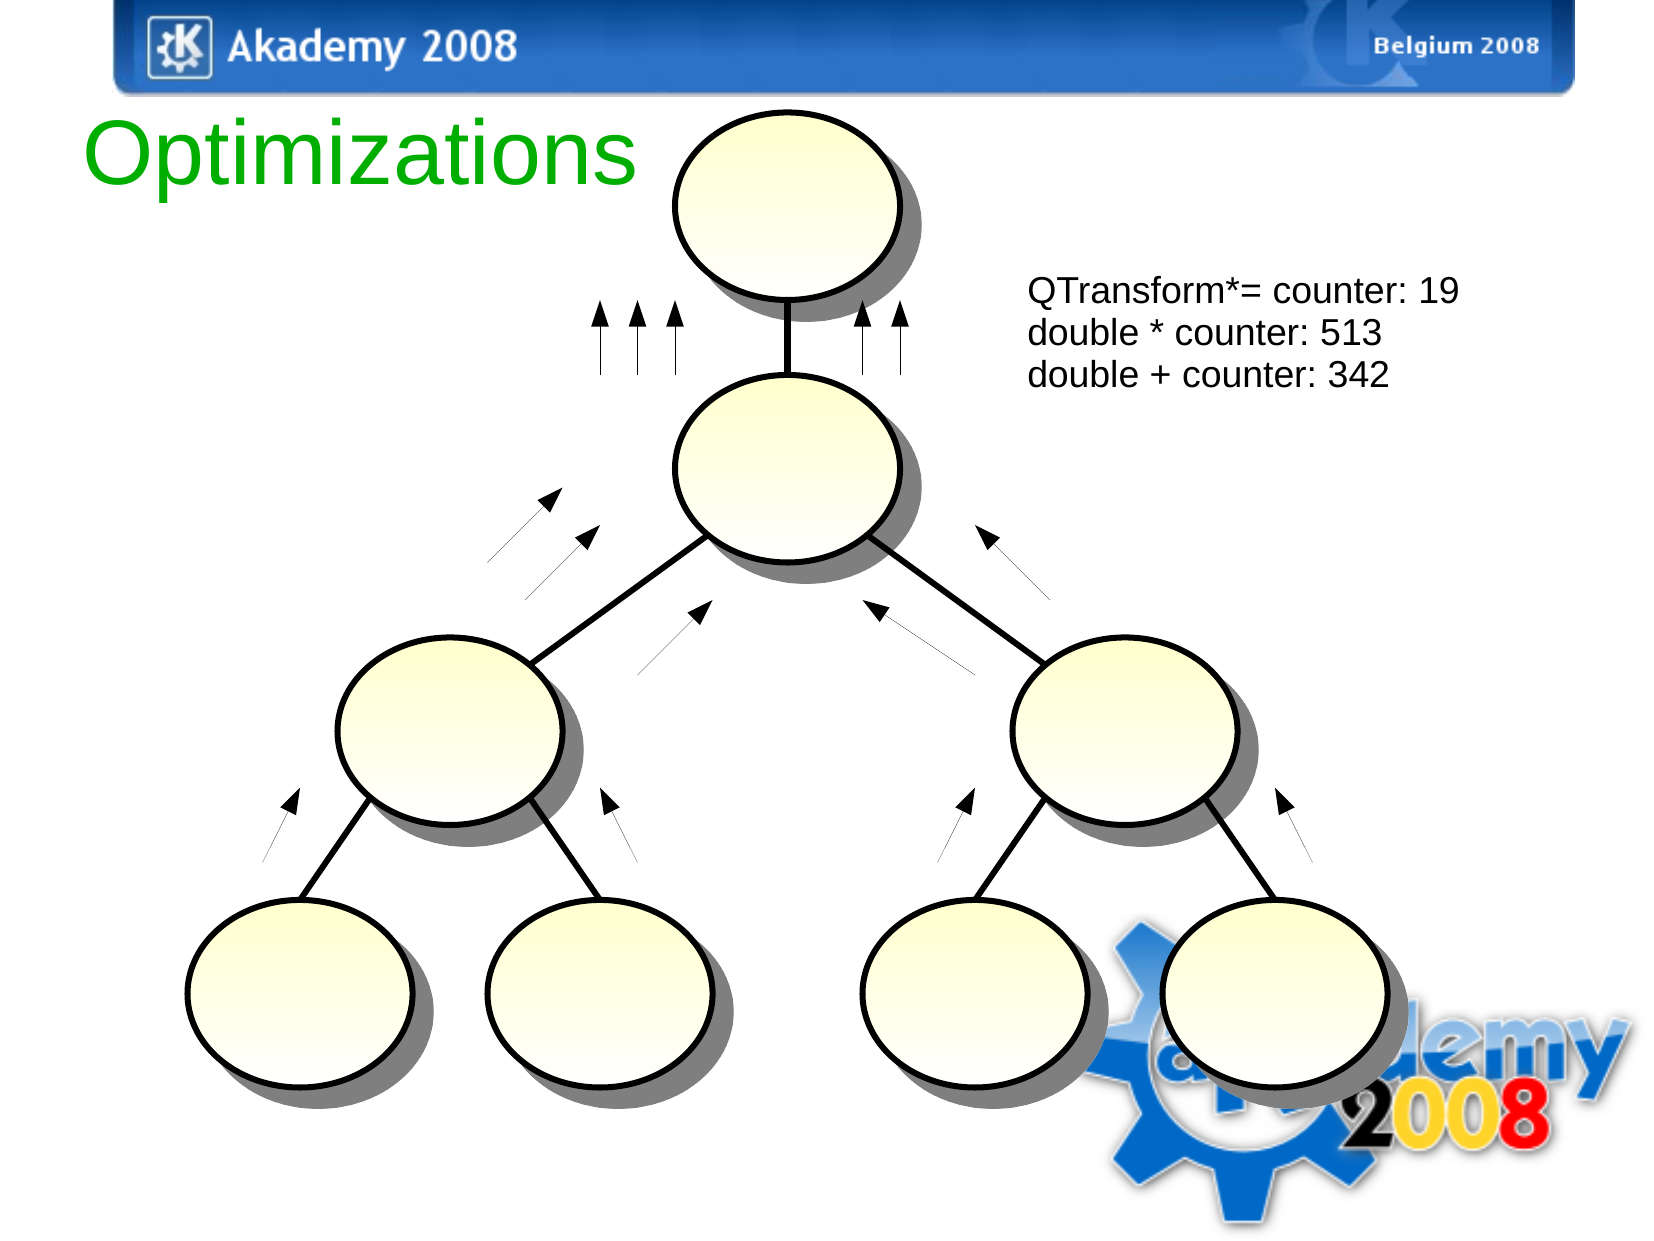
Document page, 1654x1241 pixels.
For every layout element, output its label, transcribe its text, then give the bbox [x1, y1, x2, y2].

picture [1053, 913, 1654, 1241]
text_box [1162, 899, 1388, 1088]
text_box [1012, 637, 1238, 826]
title Optimizations [82, 49, 1571, 257]
text_box [187, 899, 413, 1088]
text_box [487, 899, 713, 1088]
text_box [675, 112, 901, 300]
text_box [337, 637, 563, 826]
text_box [675, 374, 901, 563]
text_box QTransform*= counter: 19 double * counter: 513 double + counter: 342 [1012, 262, 1613, 404]
picture [112, 0, 1575, 98]
text_box [862, 899, 1088, 1088]
